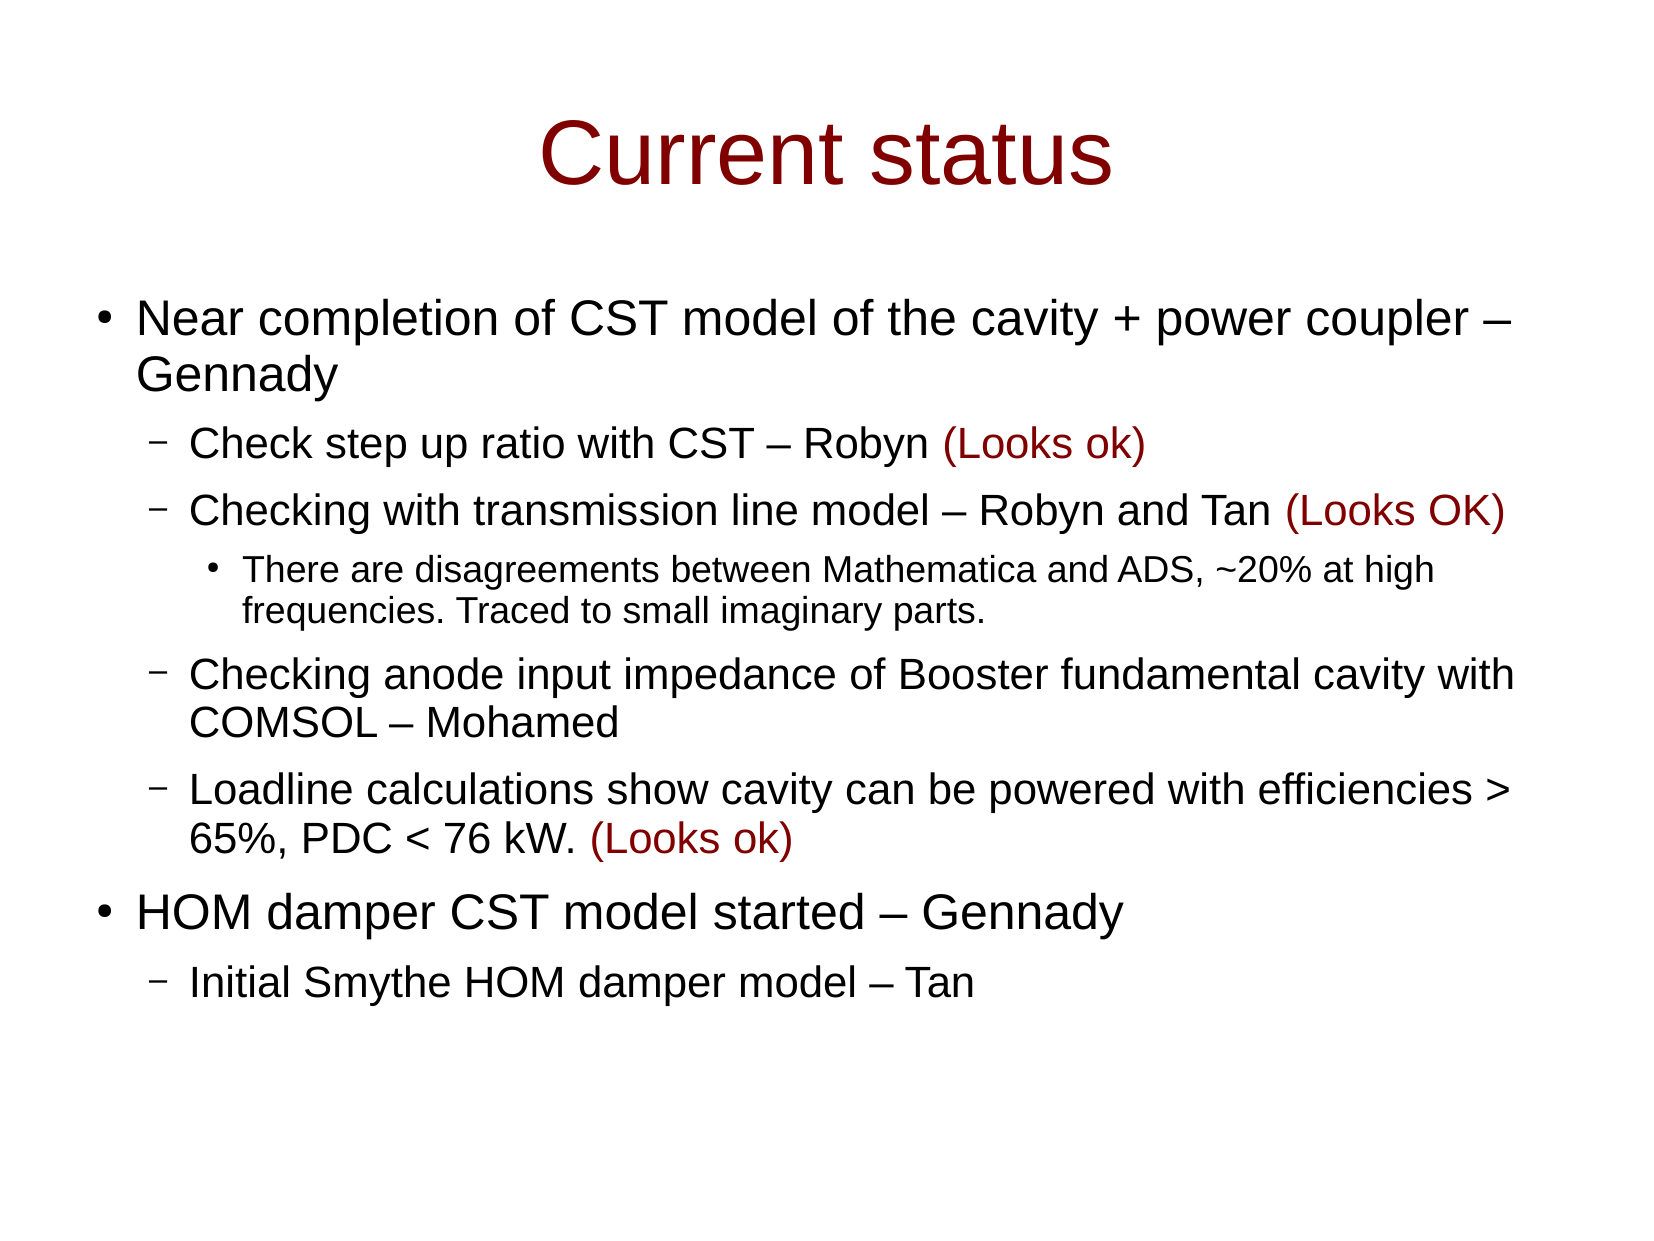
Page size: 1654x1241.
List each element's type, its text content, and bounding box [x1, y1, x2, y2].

title Current status [82, 49, 1571, 257]
list Near completion of CST model of the cavity + power coupler – Gennady Check step up ratio with CST – Robyn (Looks ok) Checking with transmission line model – Robyn and Tan (Looks OK) There are disagreements between Mathematica and ADS, ~20% at high frequencies. Traced to small imaginary parts. Checking anode input impedance of Booster fundamental cavity with COMSOL – Mohamed Loadline calculations show cavity can be powered with efficiencies > 65%, PDC < 76 kW. (Looks ok) HOM damper CST model started – Gennady Initial Smythe HOM damper model – Tan [82, 290, 1571, 1010]
